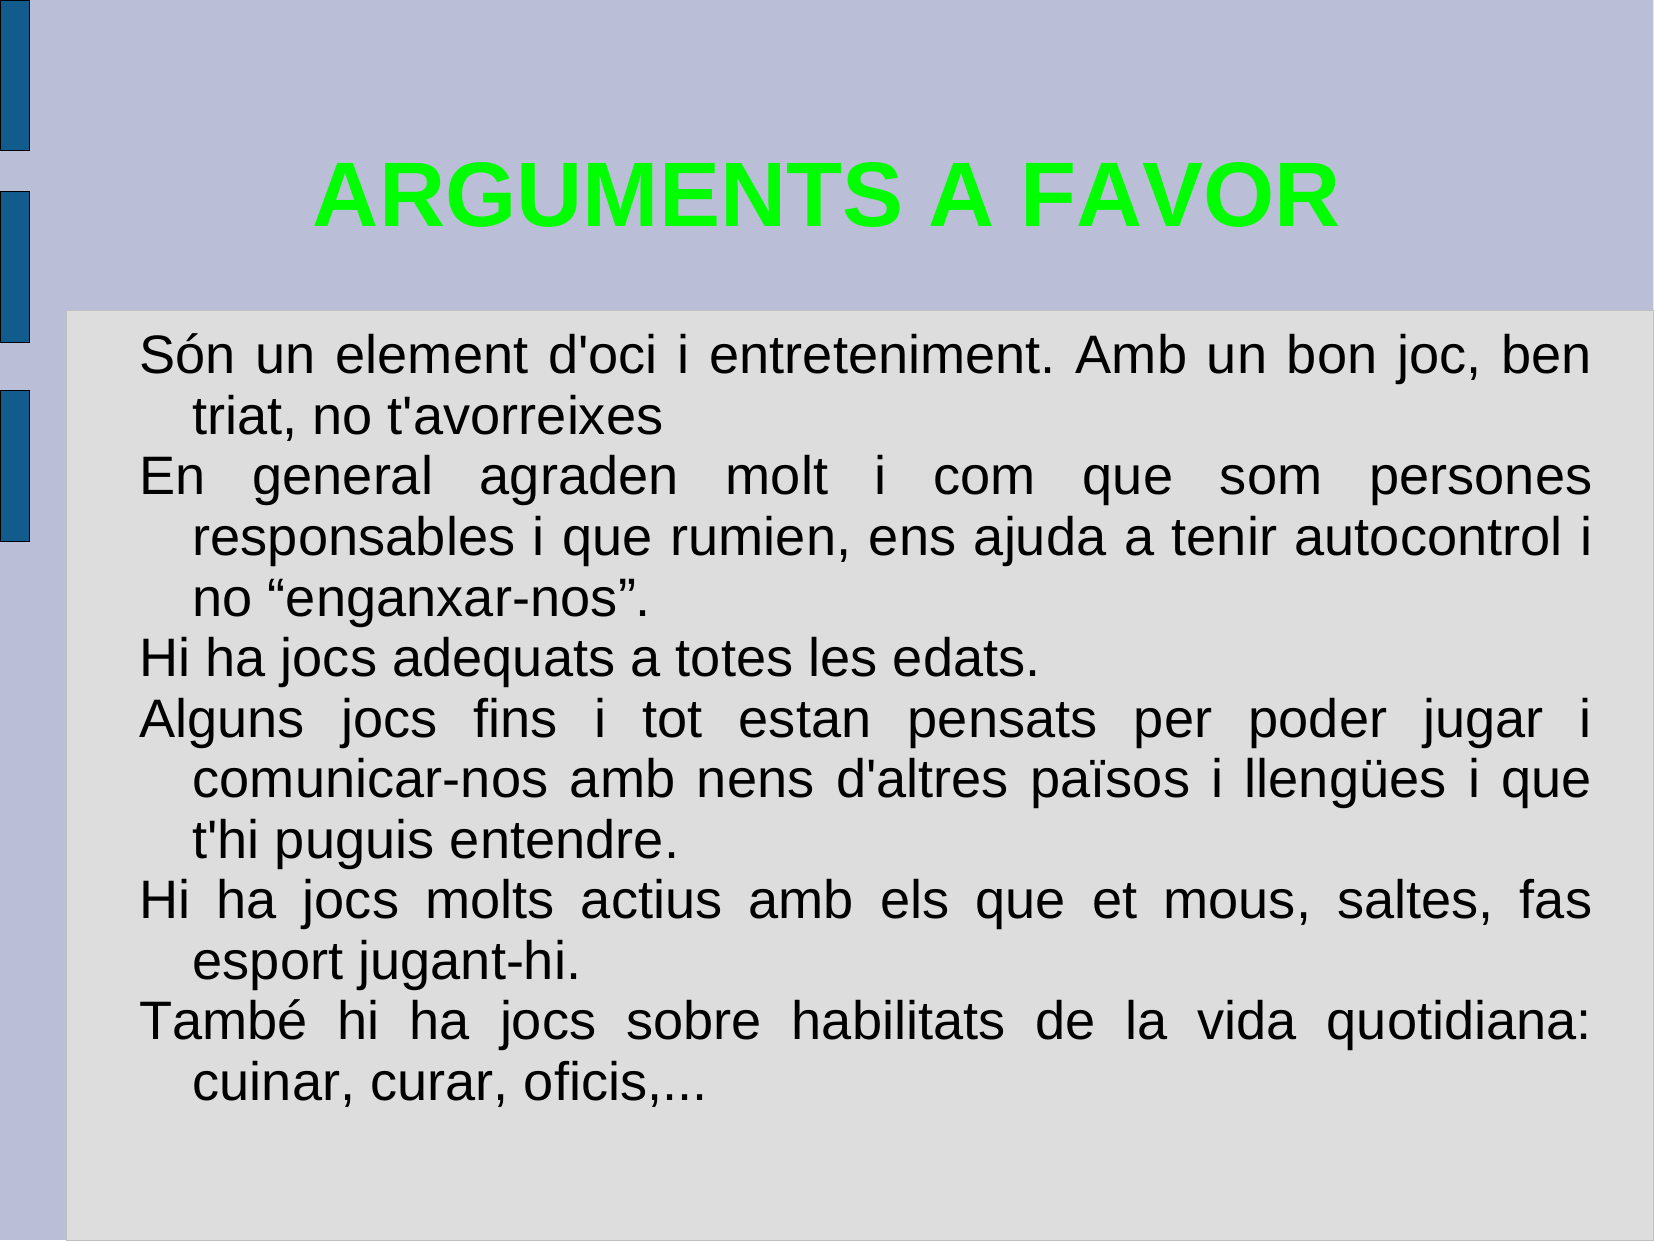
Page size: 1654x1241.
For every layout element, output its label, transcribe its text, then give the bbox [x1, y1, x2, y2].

title ARGUMENTS A FAVOR [121, 91, 1534, 299]
list Són un element d'oci i entreteniment. Amb un bon joc, ben triat, no t'avorreixes En general agraden molt i com que som persones responsables i que rumien, ens ajuda a tenir autocontrol i no “enganxar-nos”. Hi ha jocs adequats a totes les edats. Alguns jocs fins i tot estan pensats per poder jugar i comunicar-nos amb nens d'altres països i llengües i que t'hi puguis entendre. Hi ha jocs molts actius amb els que et mous, saltes, fas esport jugant-hi. També hi ha jocs sobre habilitats de la vida quotidiana: cuinar, curar, oficis,... [121, 324, 1595, 1211]
